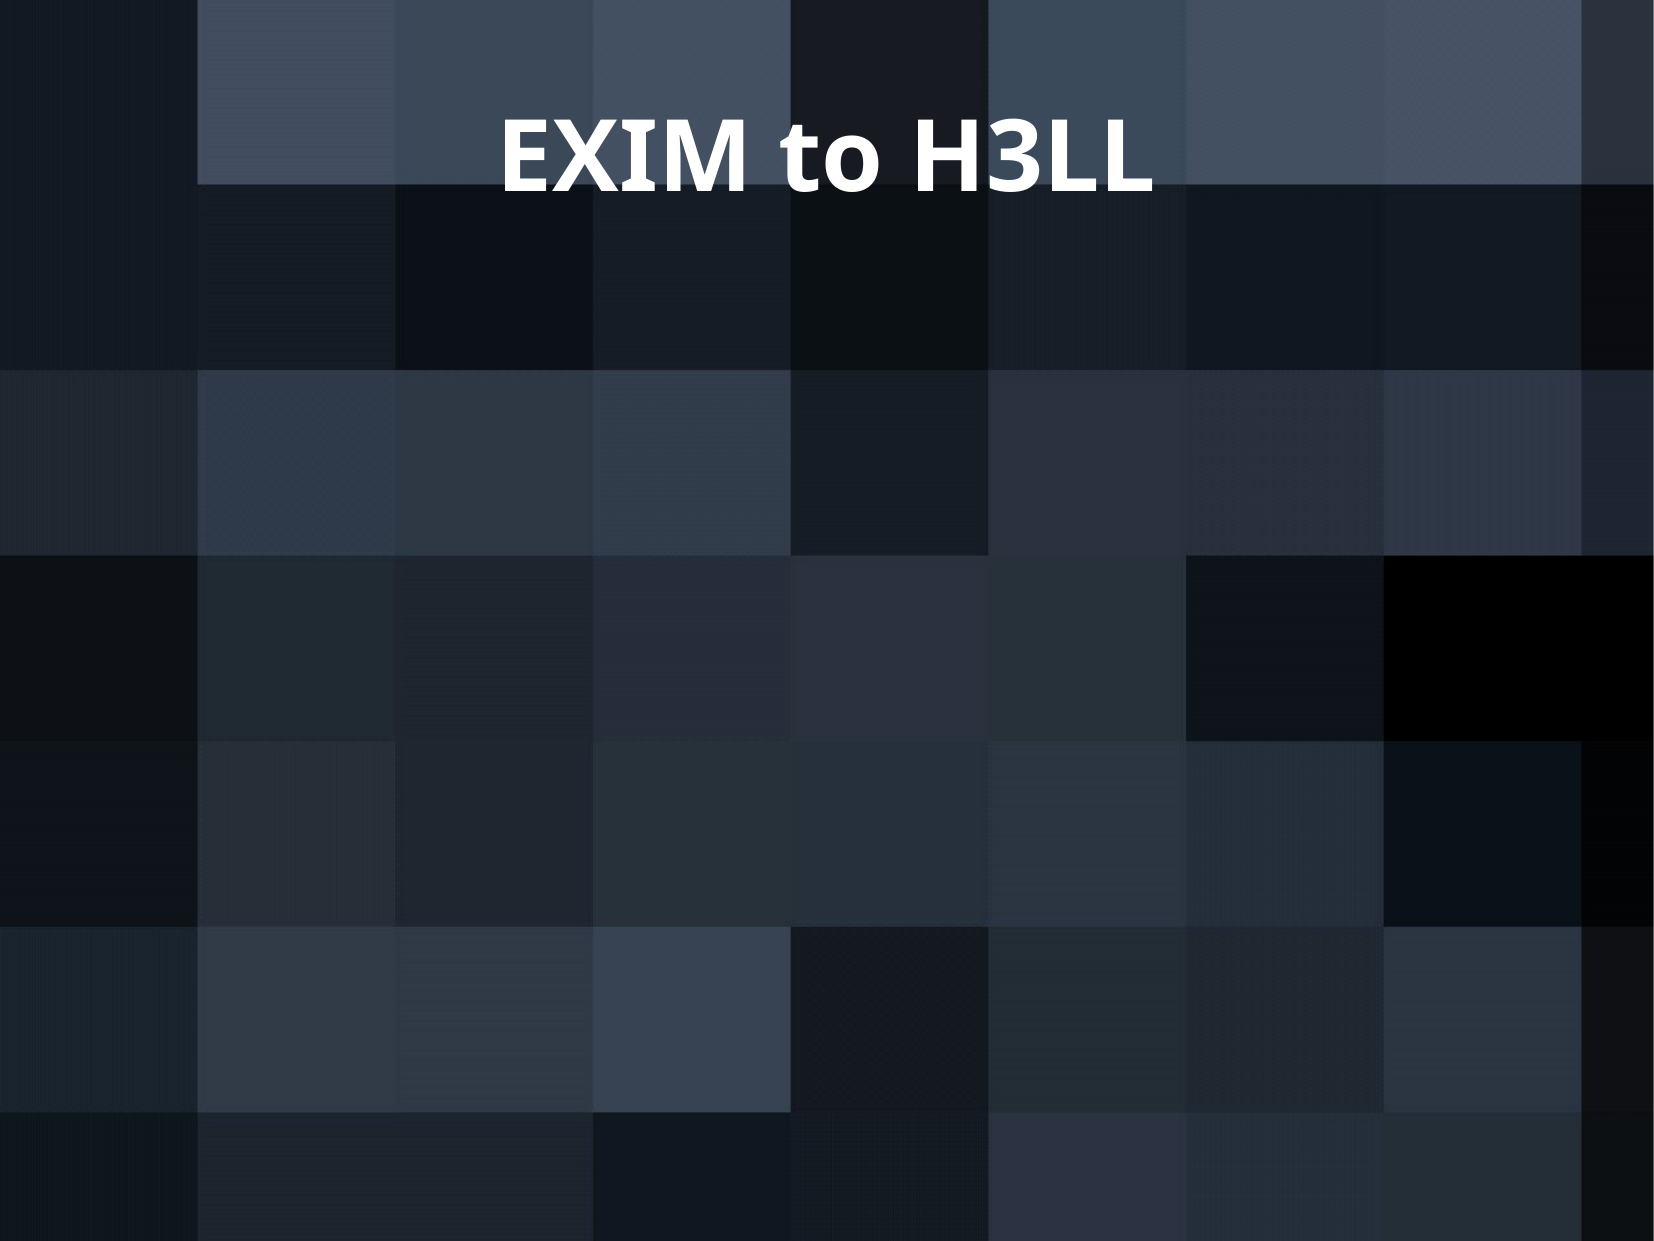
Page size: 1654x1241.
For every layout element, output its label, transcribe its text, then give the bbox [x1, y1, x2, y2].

title EXIM to H3LL [82, 49, 1571, 257]
picture [0, 0, 1654, 1241]
